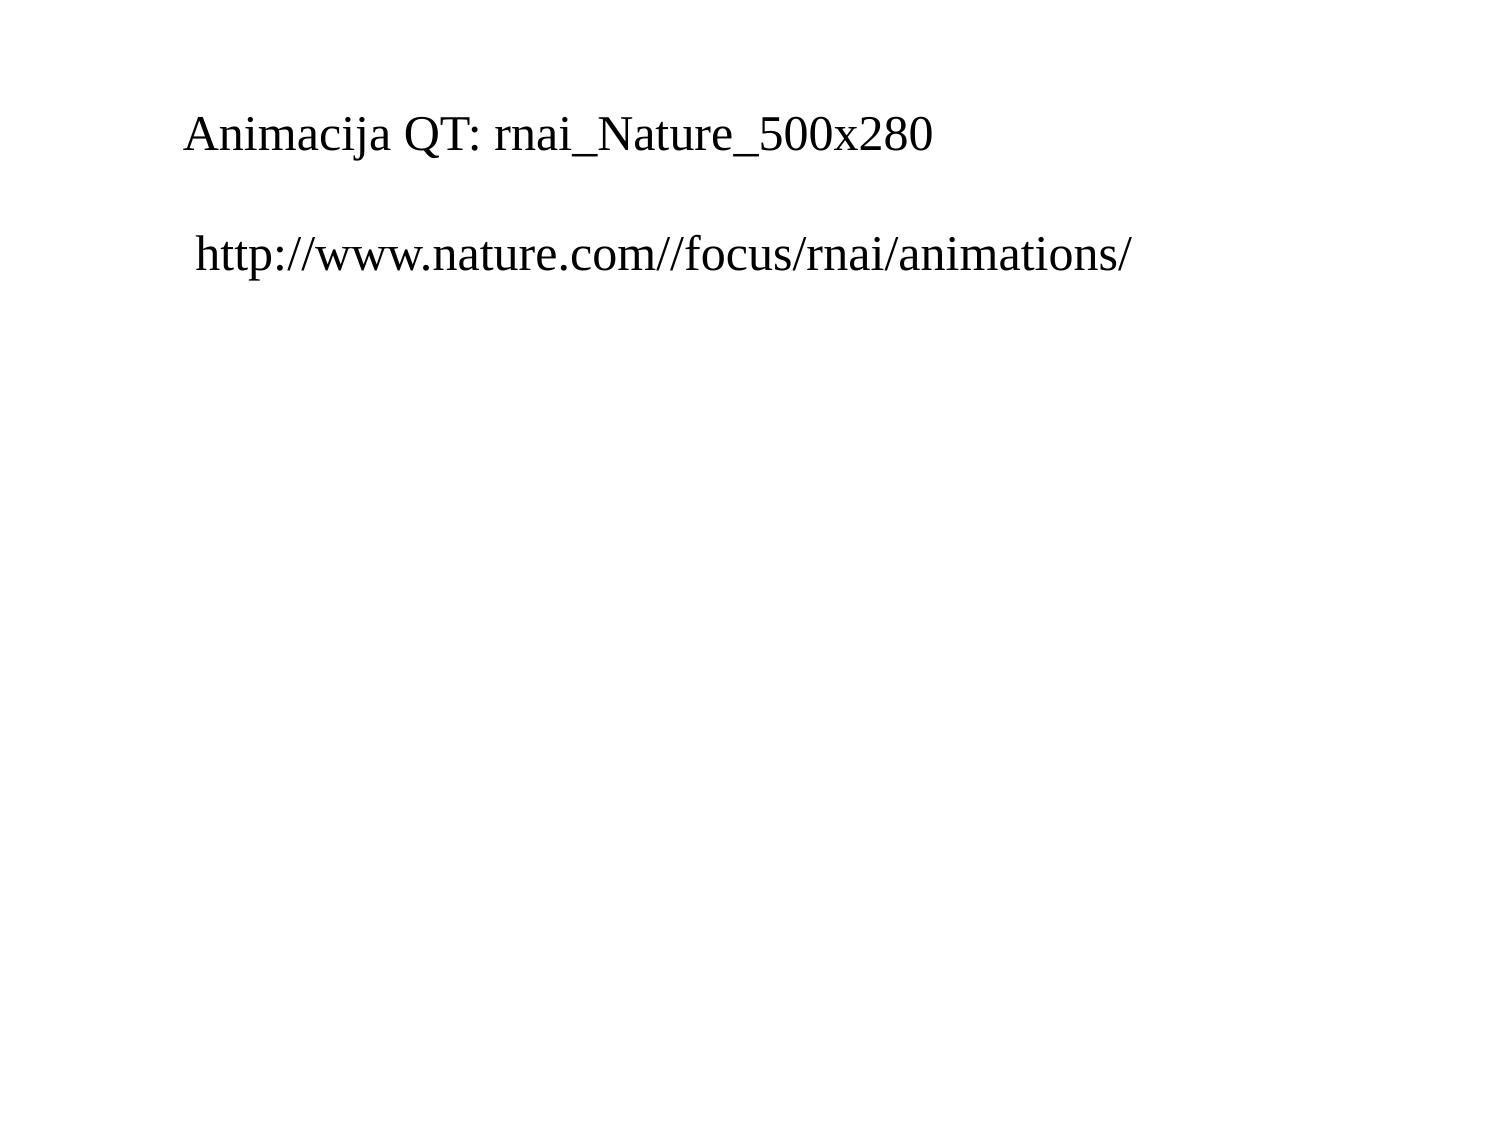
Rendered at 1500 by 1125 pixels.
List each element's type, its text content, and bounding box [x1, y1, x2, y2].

text_box Animacija QT: rnai_Nature_500x280 http://www.nature.com//focus/rnai/animations/ [168, 93, 1148, 289]
